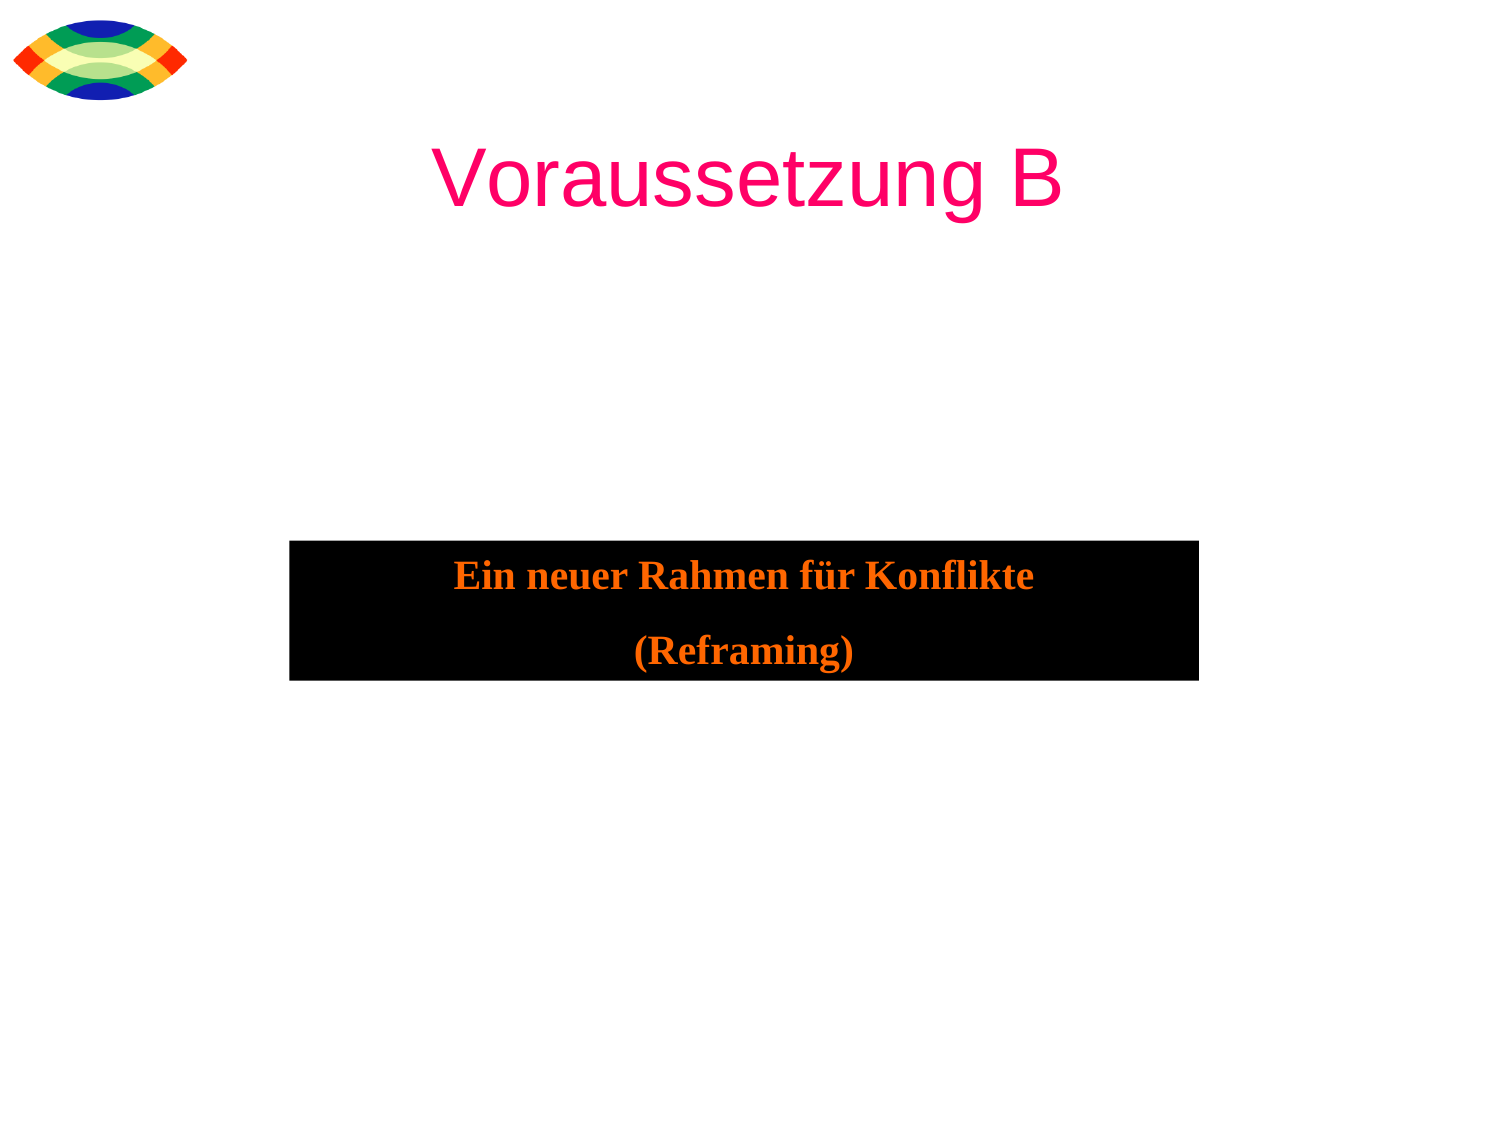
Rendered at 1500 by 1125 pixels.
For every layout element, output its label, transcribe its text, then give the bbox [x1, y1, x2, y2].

text_box Ein neuer Rahmen für Konflikte (Reframing) [289, 540, 1199, 681]
picture [5, 7, 195, 113]
title Voraussetzung B [73, 79, 1424, 268]
